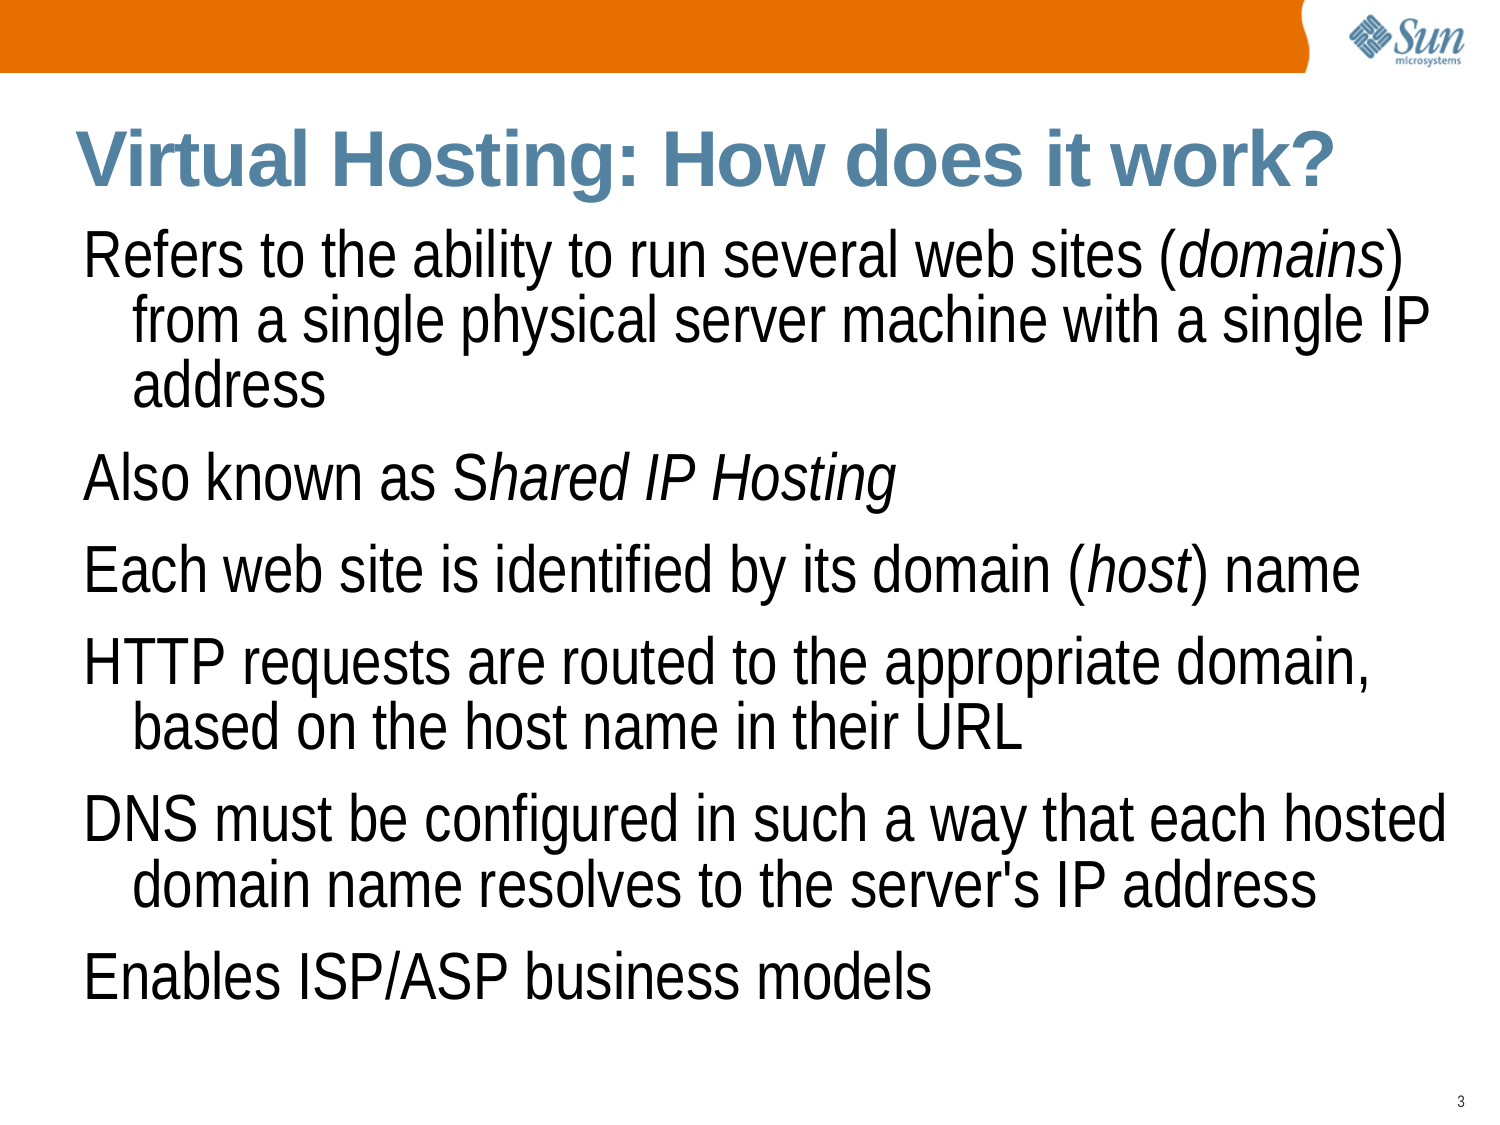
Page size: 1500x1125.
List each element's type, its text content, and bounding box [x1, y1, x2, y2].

picture [0, 0, 1500, 73]
list Refers to the ability to run several web sites (domains) from a single physical server machine with a single IP address Also known as Shared IP Hosting Each web site is identified by its domain (host) name HTTP requests are routed to the appropriate domain, based on the host name in their URL DNS must be configured in such a way that each hosted domain name resolves to the server's IP address Enables ISP/ASP business models [64, 224, 1463, 1125]
title Virtual Hosting: How does it work? [75, 123, 1437, 224]
